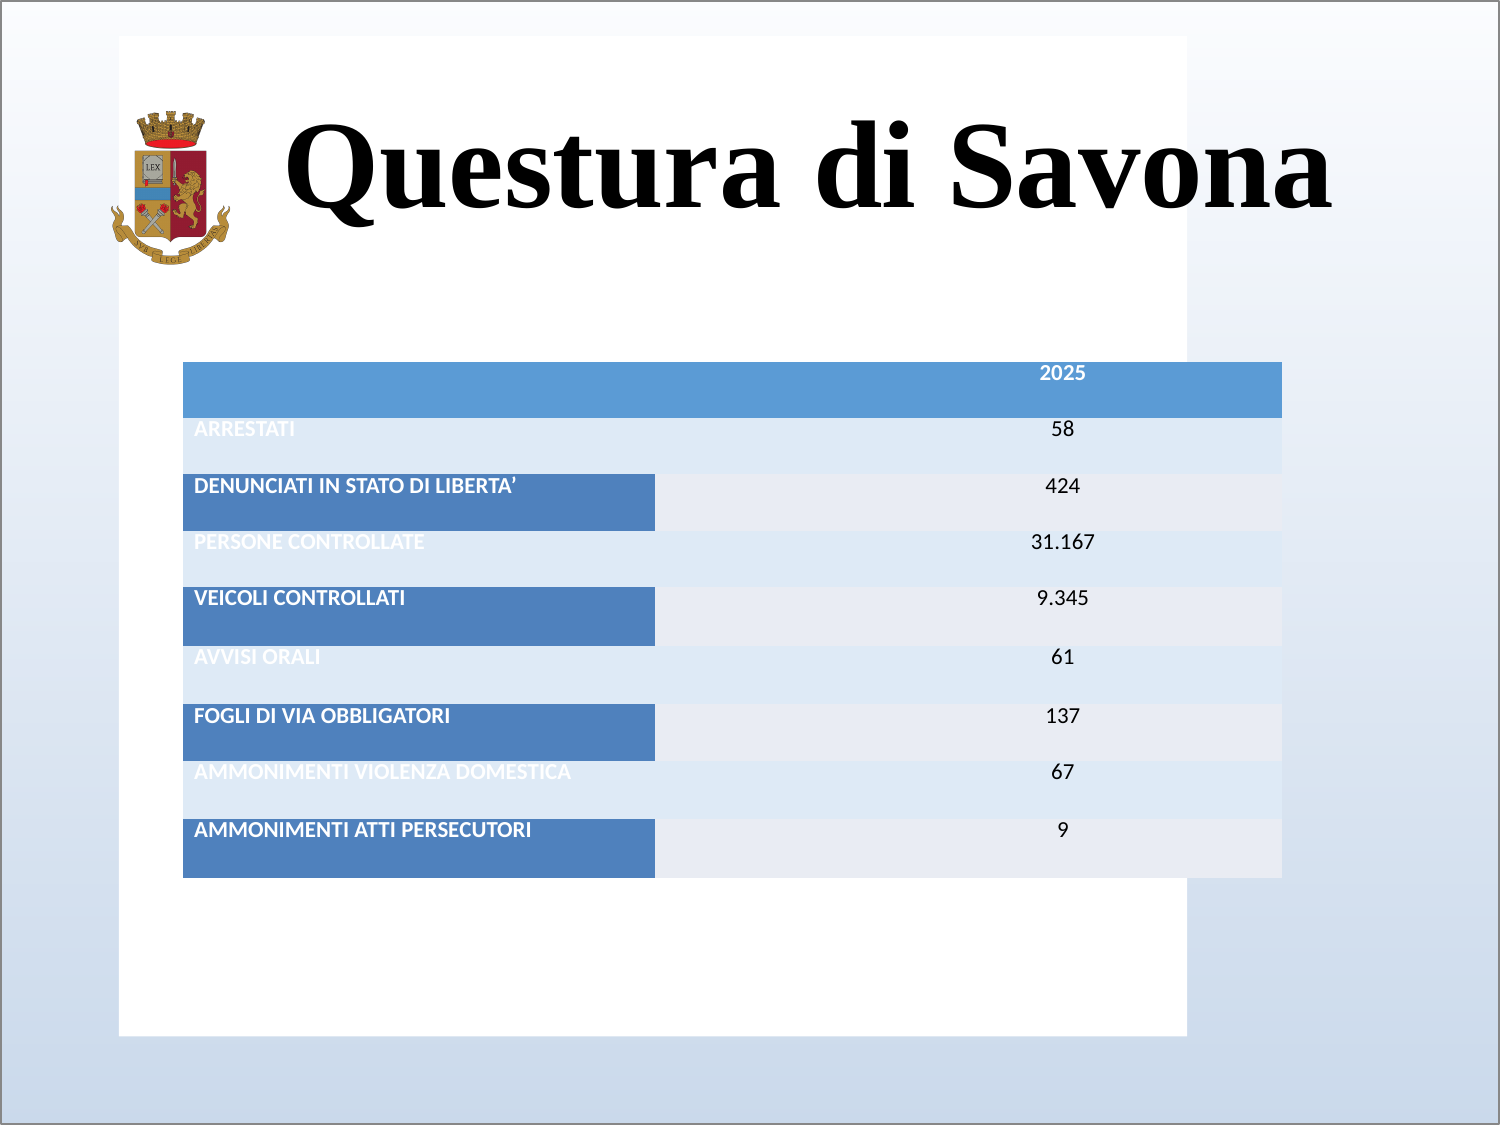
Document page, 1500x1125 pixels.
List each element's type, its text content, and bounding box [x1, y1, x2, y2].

table_cell 9.345 [844, 587, 1282, 646]
table_cell [655, 761, 844, 819]
table_cell FOGLI DI VIA OBBLIGATORI [183, 704, 655, 761]
table_cell 31.167 [844, 531, 1282, 587]
table_cell 61 [844, 646, 1282, 704]
table_header 2025 [844, 362, 1282, 418]
table_cell ARRESTATI [183, 418, 655, 474]
table_cell PERSONE CONTROLLATE [183, 531, 655, 587]
table_cell [655, 819, 844, 878]
table_cell AVVISI ORALI [183, 646, 655, 704]
table_cell DENUNCIATI IN STATO DI LIBERTA’ [183, 474, 655, 531]
table_cell 137 [844, 704, 1282, 761]
table_cell 424 [844, 474, 1282, 531]
table_cell AMMONIMENTI ATTI PERSECUTORI [183, 819, 655, 878]
table_cell [655, 474, 844, 531]
table_cell [655, 531, 844, 587]
table_cell 67 [844, 761, 1282, 819]
chart [0, 0, 1500, 1125]
table_header [655, 362, 844, 418]
table_cell [655, 587, 844, 646]
table_cell 58 [844, 418, 1282, 474]
table_cell AMMONIMENTI VIOLENZA DOMESTICA [183, 761, 655, 819]
table_cell VEICOLI CONTROLLATI [183, 587, 655, 646]
table_header [183, 362, 655, 418]
table_cell [655, 704, 844, 761]
table_cell 9 [844, 819, 1282, 878]
table_cell [655, 646, 844, 704]
table_cell [655, 418, 844, 474]
